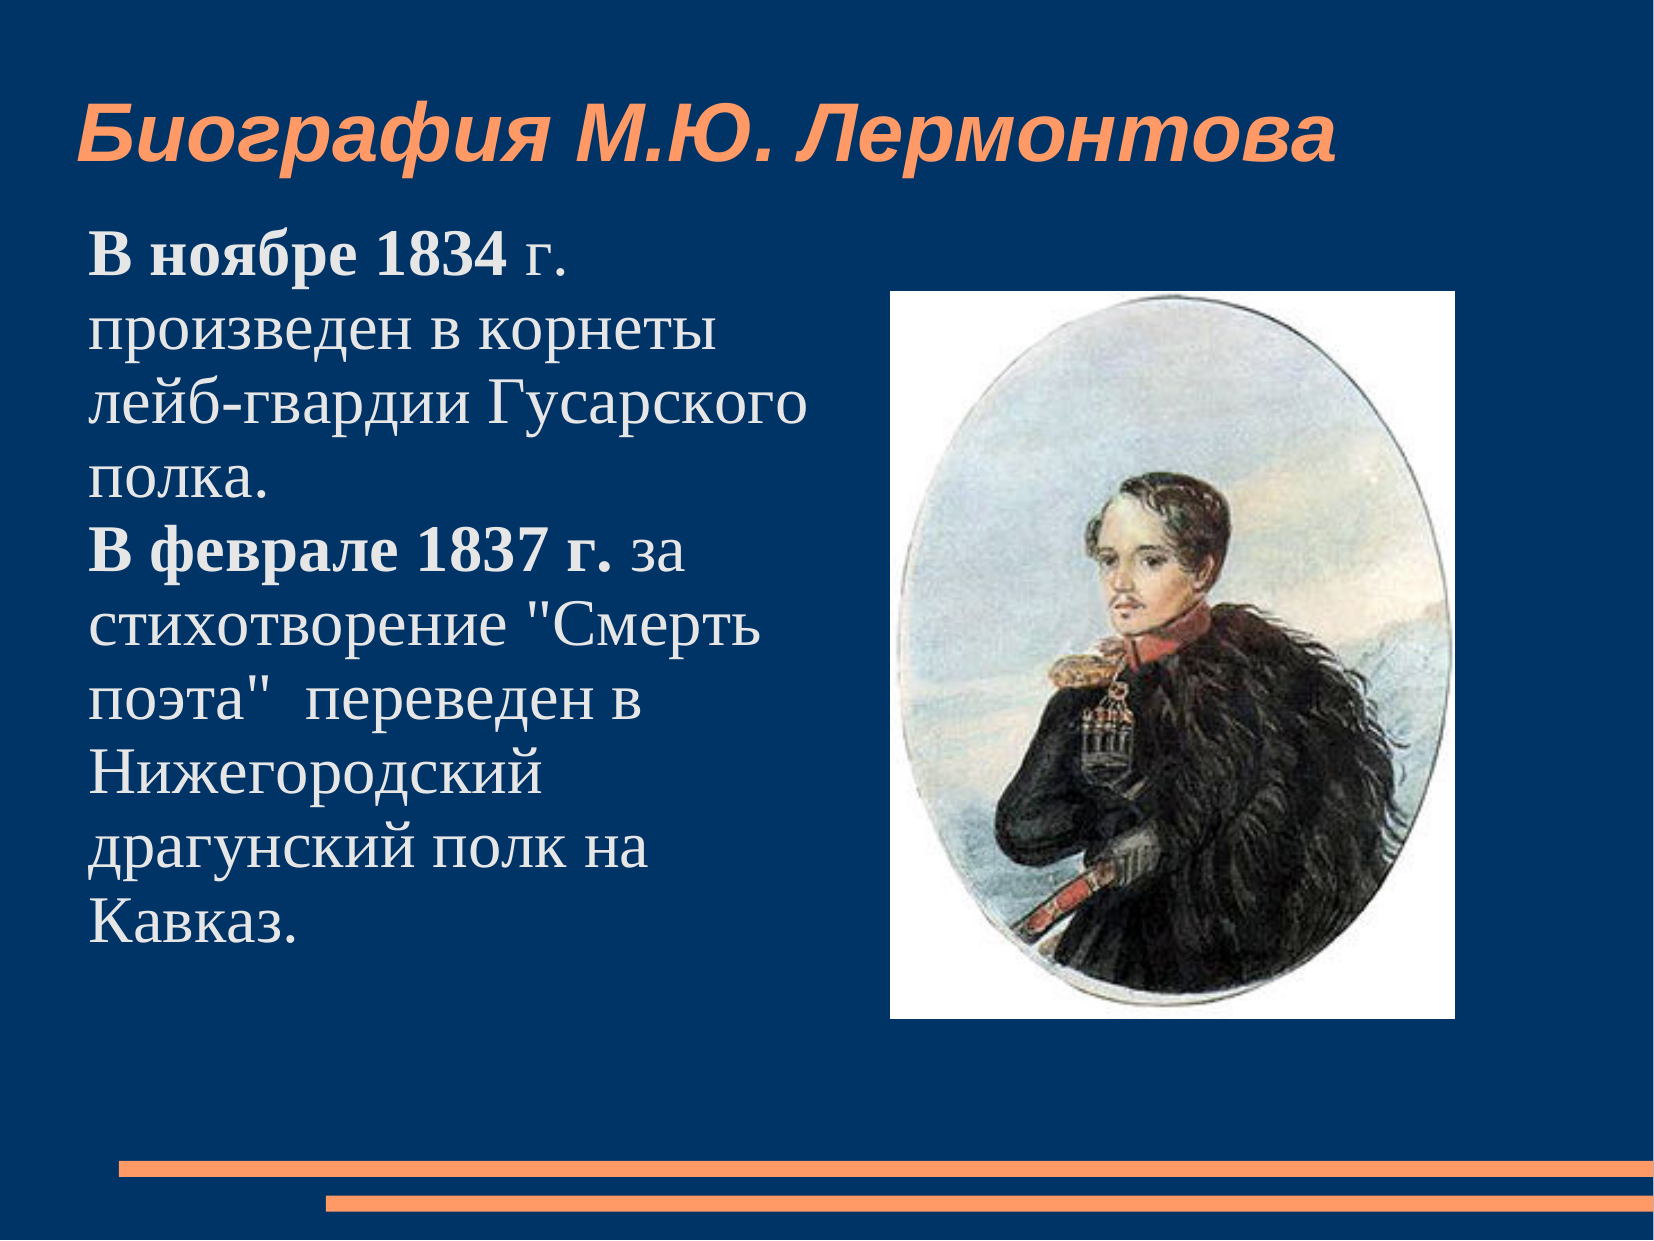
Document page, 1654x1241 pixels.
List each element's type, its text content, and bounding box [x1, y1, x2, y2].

title Биография М.Ю. Лермонтова [76, 29, 1565, 237]
chart [649, 59, 1654, 1241]
list В ноябре 1834 г. произведен в корнеты лейб-гвардии Гусарского полка. В феврале 1837 г. за стихотворение "Смерть поэта" переведен в Нижегородский драгунский полк на Кавказ. [88, 216, 649, 1020]
